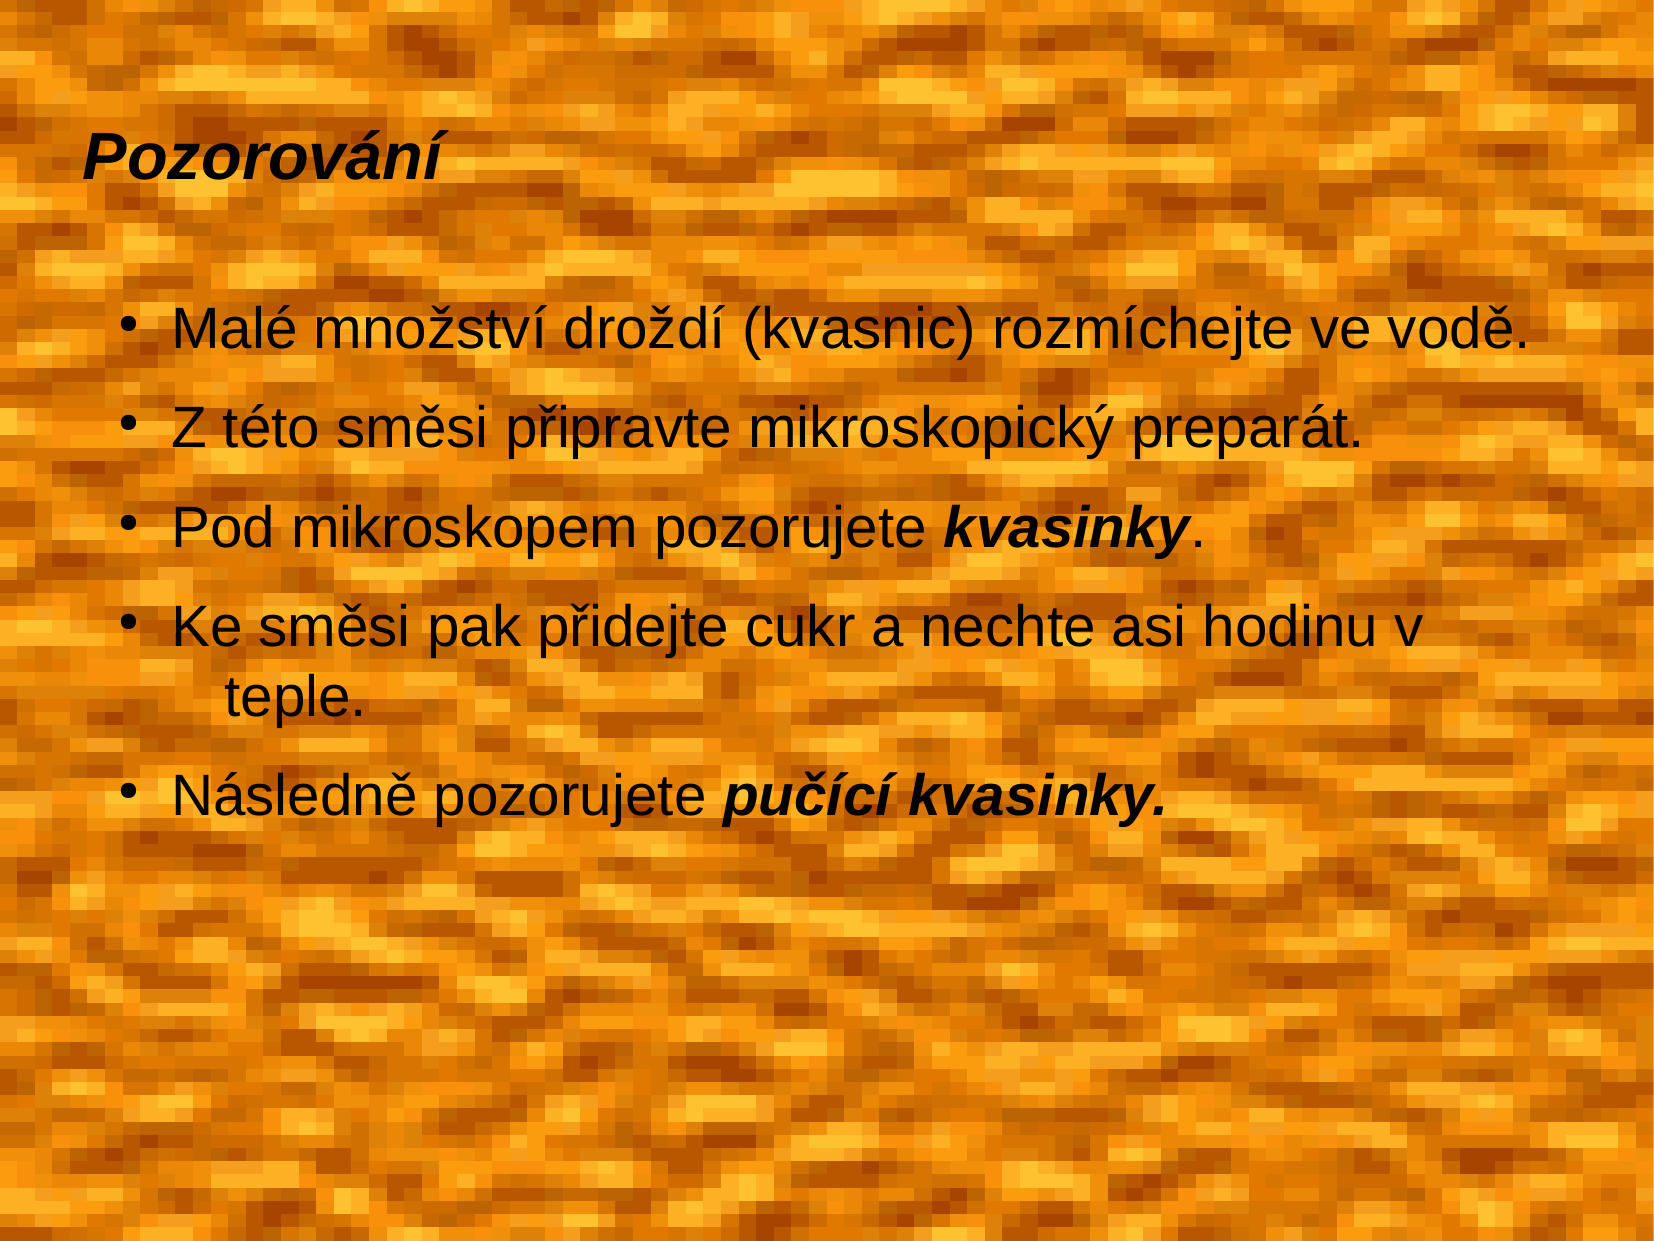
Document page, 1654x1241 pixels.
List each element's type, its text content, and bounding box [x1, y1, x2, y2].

title Pozorování [82, 49, 1571, 257]
list Malé množství droždí (kvasnic) rozmíchejte ve vodě. Z této směsi připravte mikroskopický preparát. Pod mikroskopem pozorujete kvasinky. Ke směsi pak přidejte cukr a nechte asi hodinu v teple. Následně pozorujete pučící kvasinky. [82, 290, 1571, 1109]
